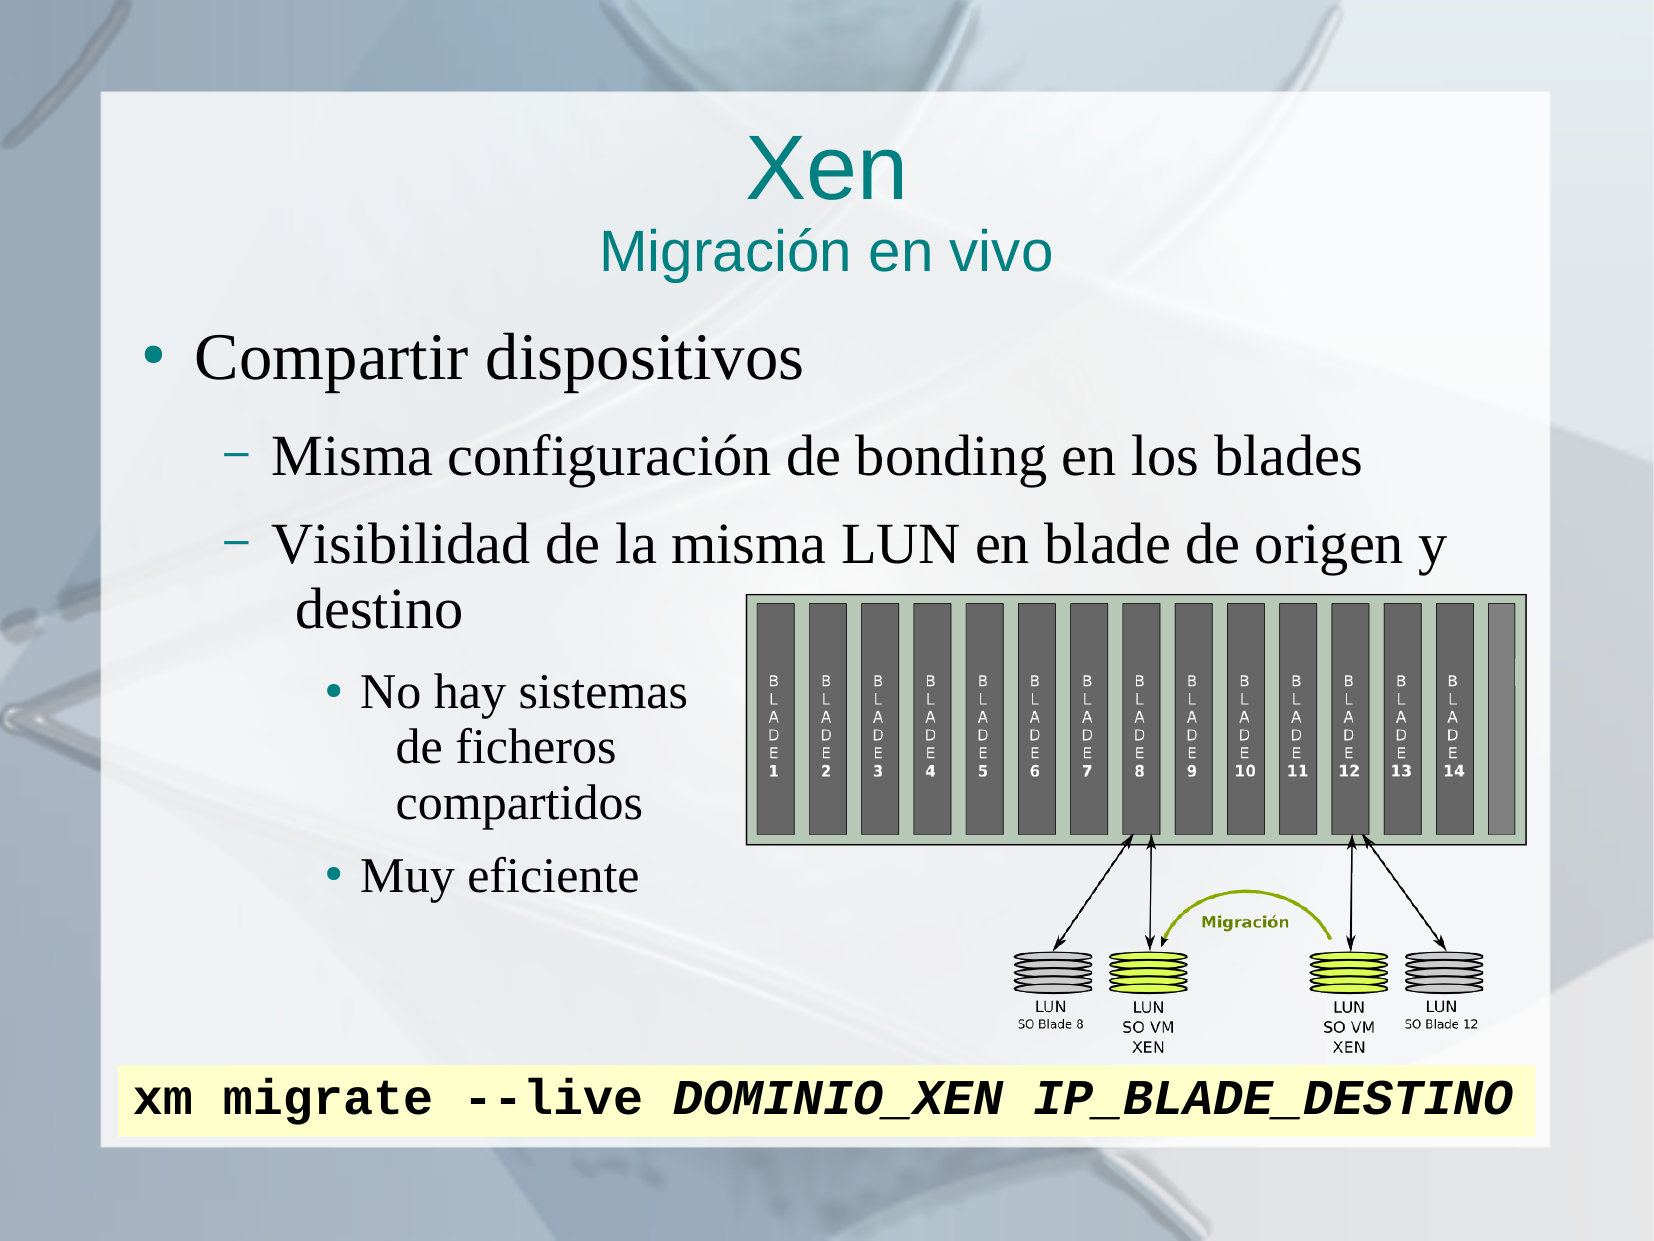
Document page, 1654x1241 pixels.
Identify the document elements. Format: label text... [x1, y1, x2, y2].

text_box xm migrate --live DOMINIO_XEN IP_BLADE_DESTINO [118, 1065, 1536, 1137]
title Xen Migración en vivo [118, 104, 1536, 297]
picture [0, 0, 1654, 1241]
list Compartir dispositivos Misma configuración de bonding en los blades Visibilidad de la misma LUN en blade de origen y destino No hay sistemas de ficheros compartidos Muy eficiente [124, 319, 1489, 904]
